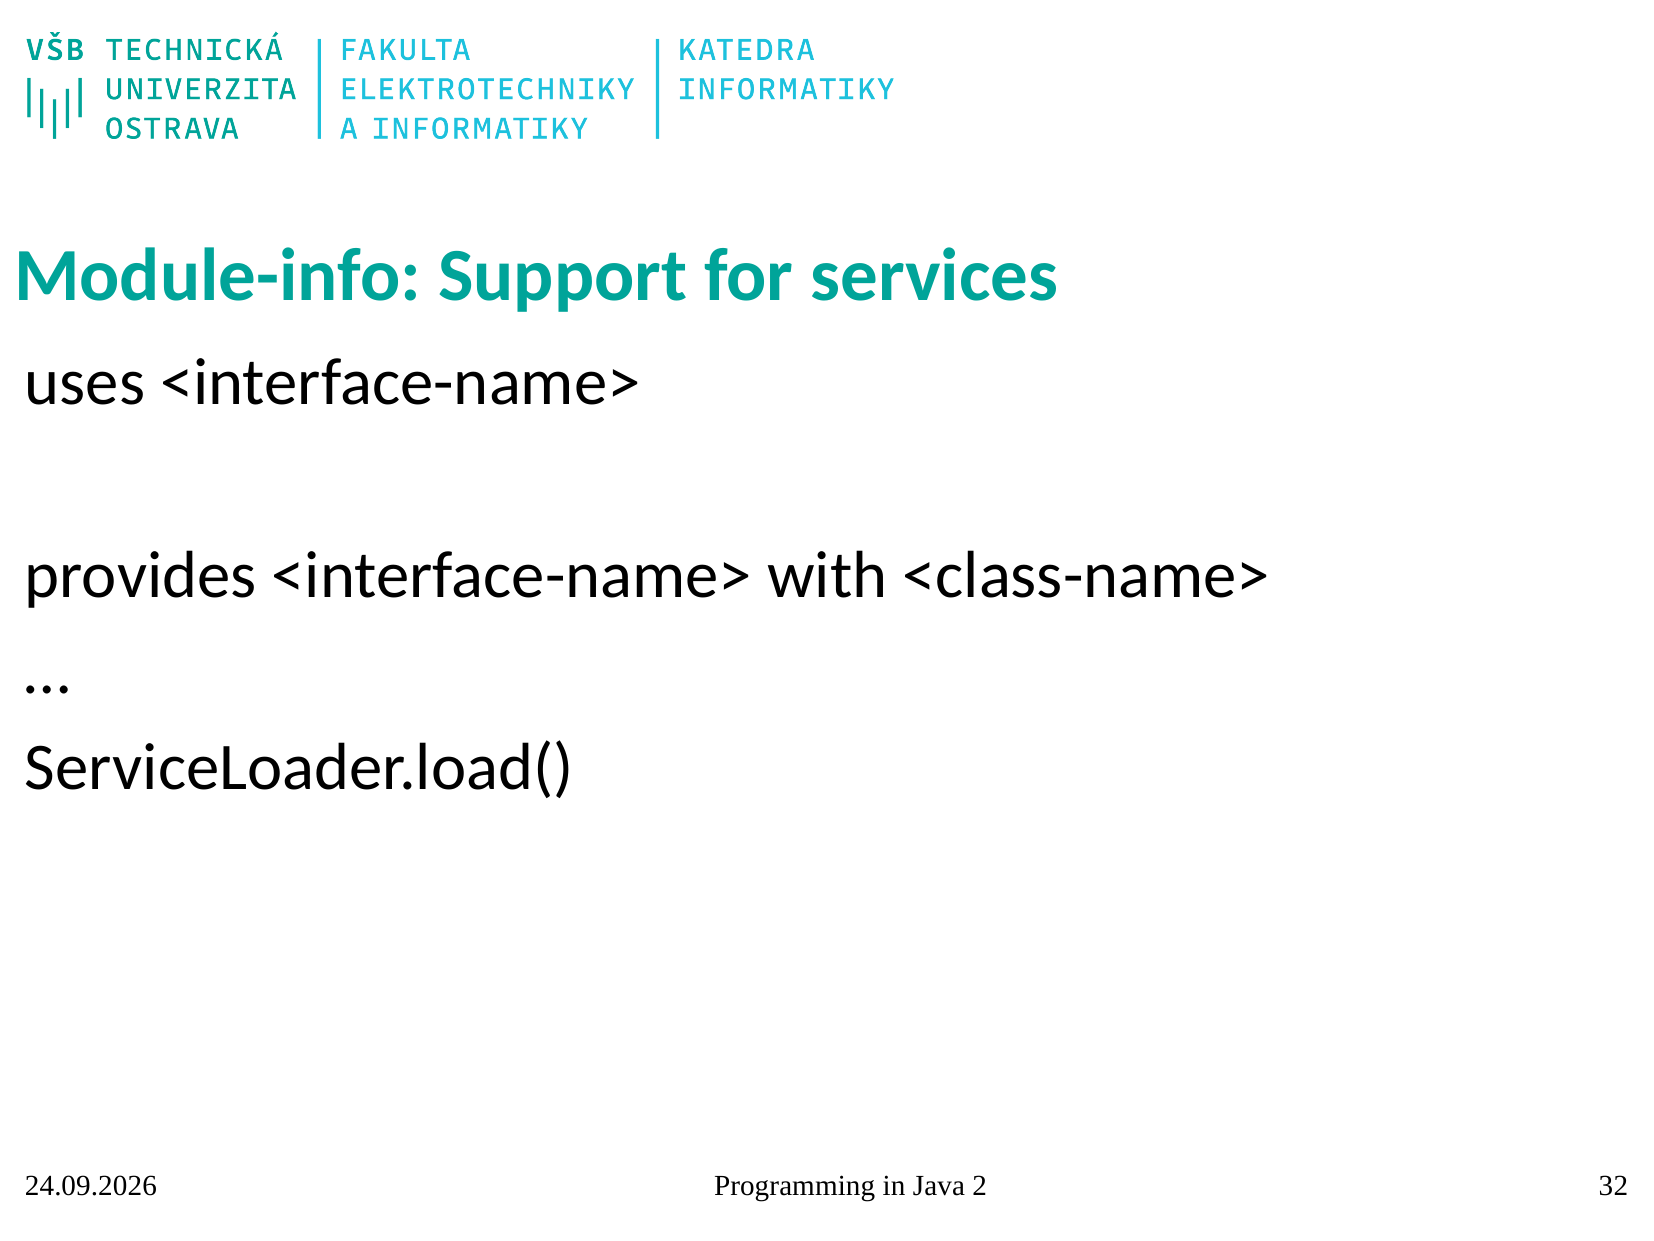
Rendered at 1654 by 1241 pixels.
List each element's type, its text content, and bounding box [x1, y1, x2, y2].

title Module-info: Support for services [14, 165, 1619, 319]
list uses <interface-name> provides <interface-name> with <class-name> … ServiceLoader.load() [24, 354, 1629, 1146]
picture [26, 31, 894, 139]
